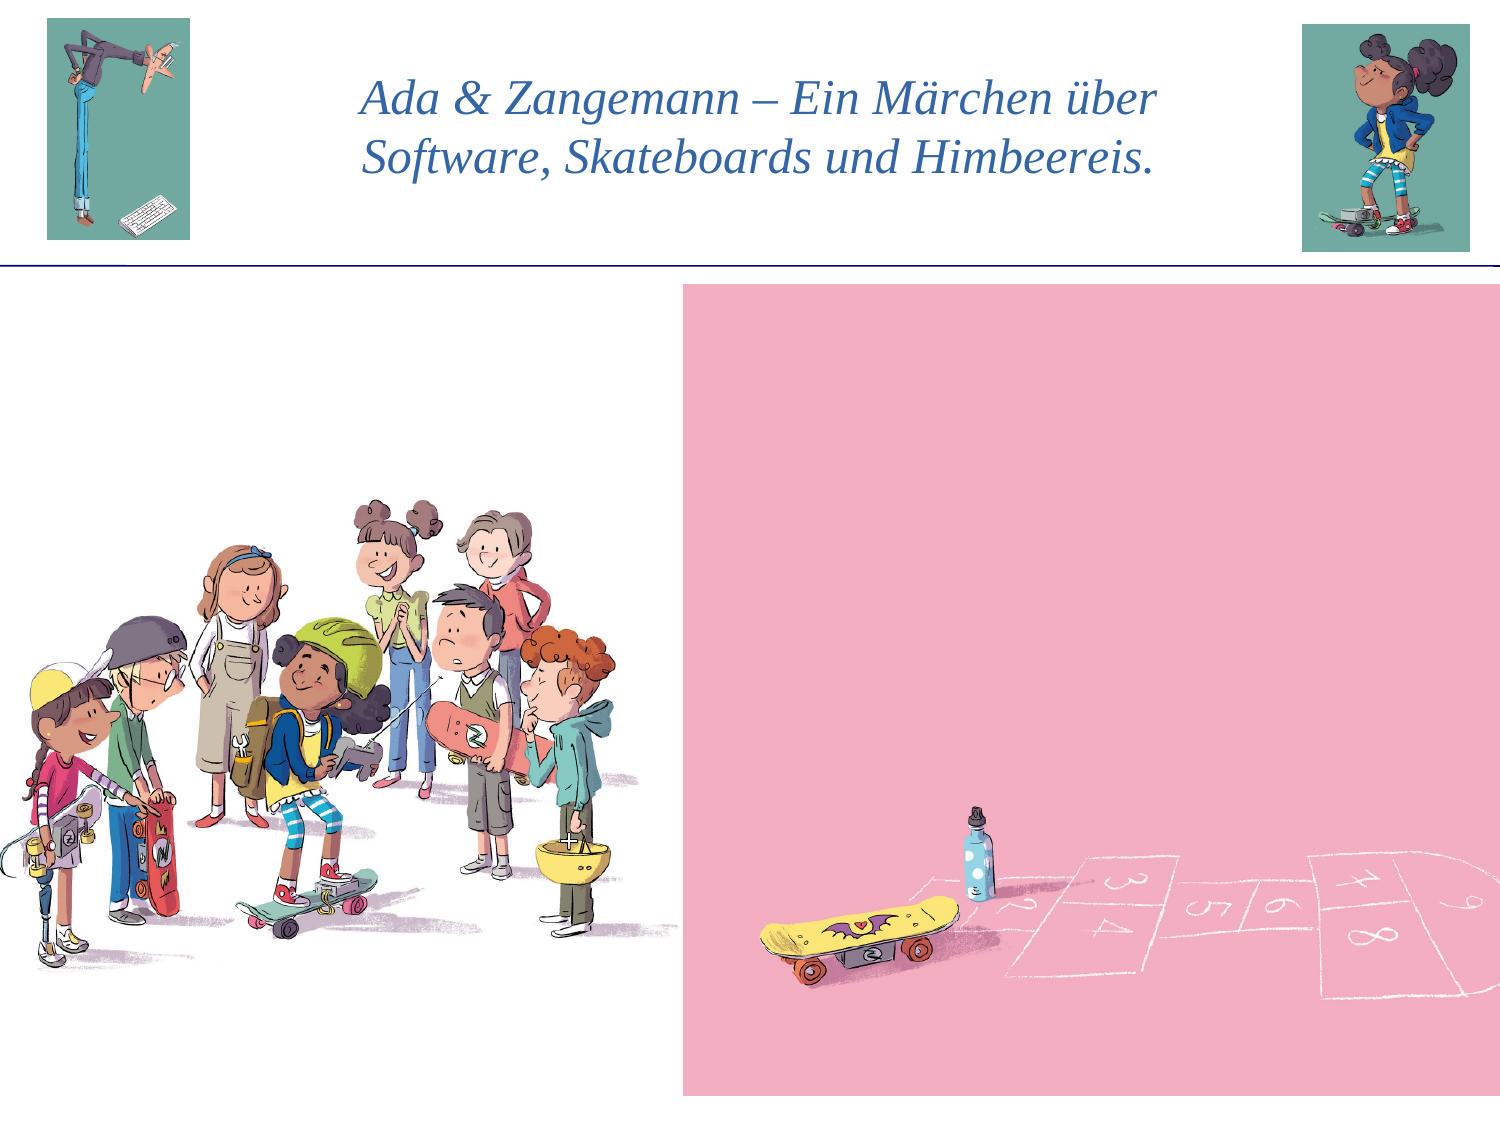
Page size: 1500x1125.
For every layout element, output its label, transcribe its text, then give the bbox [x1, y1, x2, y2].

picture [1302, 24, 1470, 252]
picture [0, 284, 1500, 1096]
picture [47, 18, 190, 240]
text_box Ada & Zangemann – Ein Märchen über Software, Skateboards und Himbeereis. [274, 59, 1244, 194]
